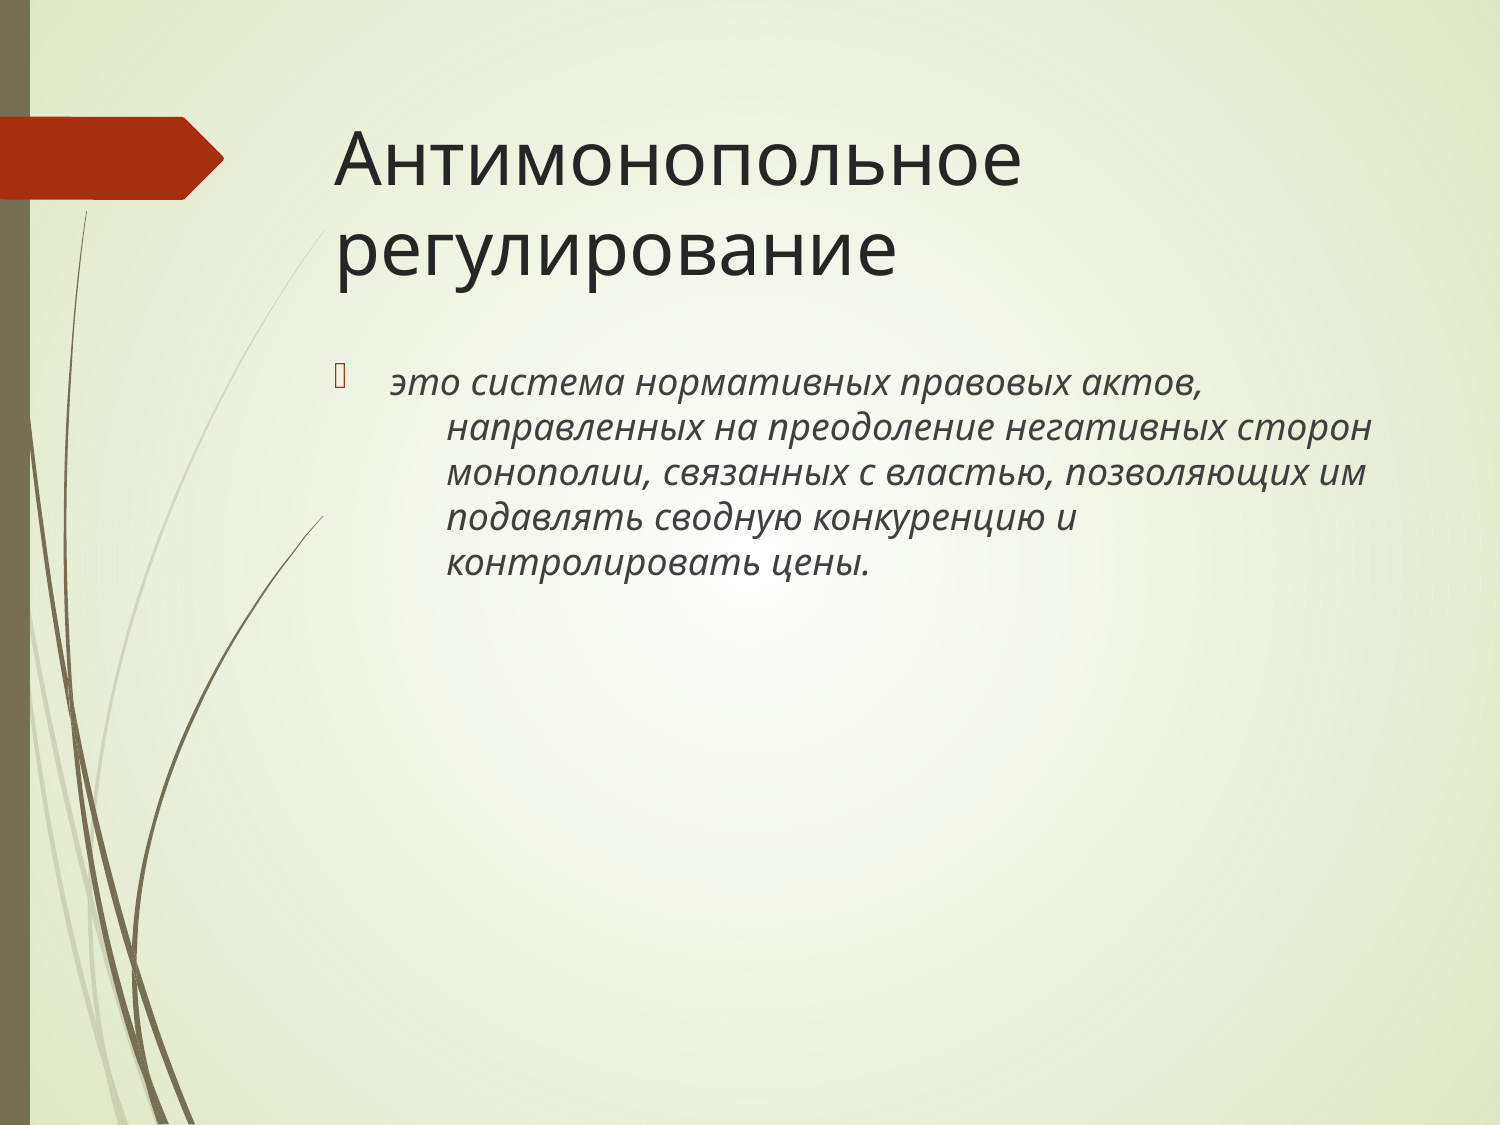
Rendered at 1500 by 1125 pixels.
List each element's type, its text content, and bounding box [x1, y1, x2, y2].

list это система нормативных правовых актов, направленных на преодоление негативных сторон монополии, связанных с властью, позволяющих им подавлять сводную конкуренцию и контролировать цены. [318, 350, 1401, 970]
title Антимонопольное регулирование [319, 102, 1400, 313]
